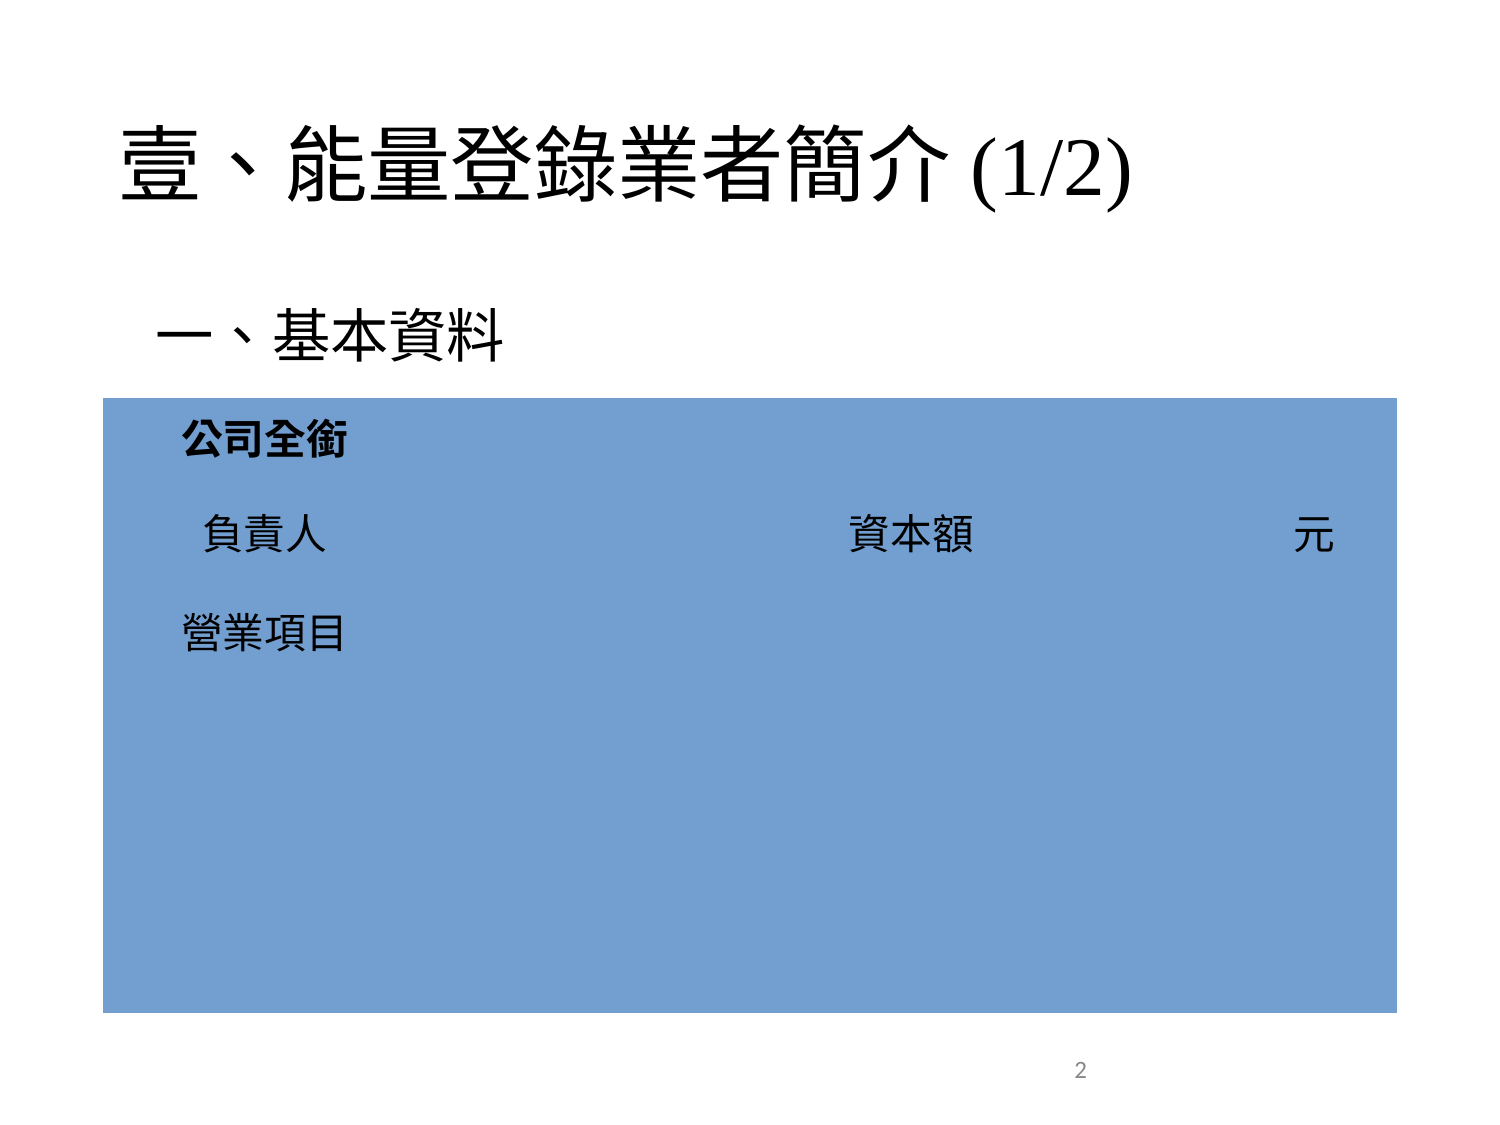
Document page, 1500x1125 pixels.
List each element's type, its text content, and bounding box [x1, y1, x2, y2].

table_cell [426, 593, 1397, 1013]
table_header [426, 398, 1397, 494]
title 壹、能量登錄業者簡介(1/2) [103, 59, 1397, 278]
table_cell [426, 494, 750, 593]
table_cell 負責人 [103, 494, 426, 593]
text_box [1059, 1042, 1397, 1103]
table_cell 營業項目 [103, 593, 426, 1013]
list 一、基本資料 [103, 299, 1397, 398]
table_header 公司全銜 [103, 398, 426, 494]
table_cell 元 [1073, 494, 1397, 593]
table_cell 資本額 [750, 494, 1073, 593]
